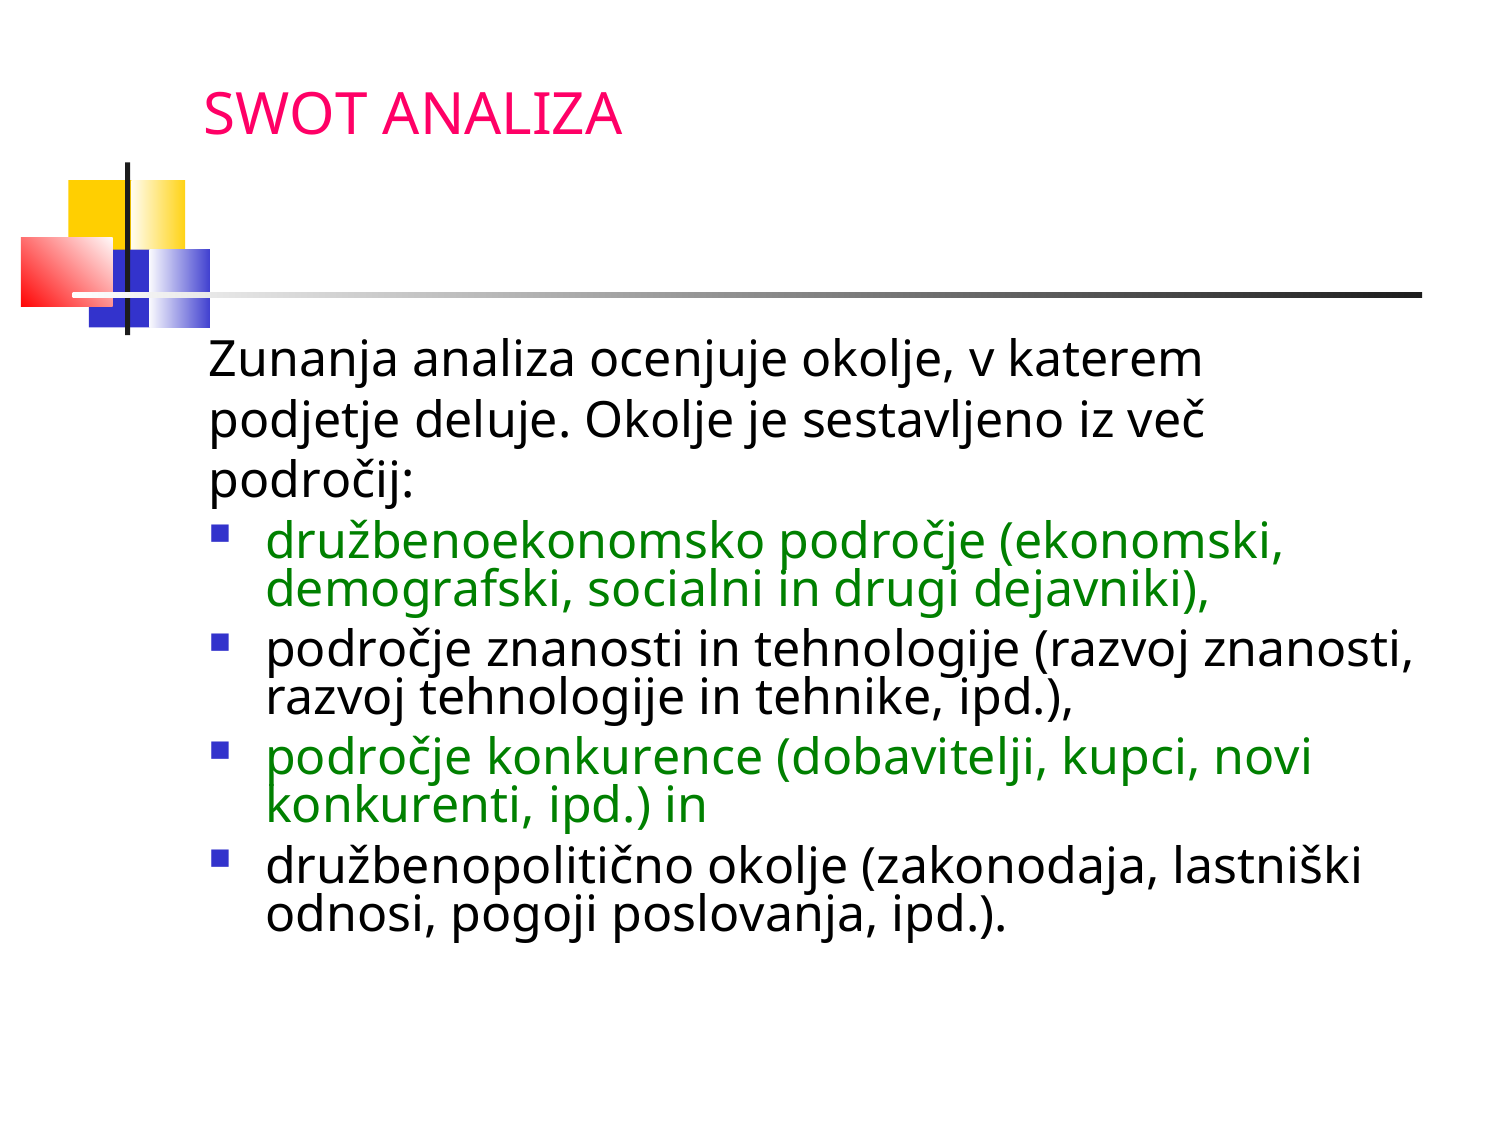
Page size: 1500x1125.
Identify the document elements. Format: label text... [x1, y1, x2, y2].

title SWOT ANALIZA [188, 35, 1468, 154]
list Zunanja analiza ocenjuje okolje, v katerem podjetje deluje. Okolje je sestavljeno iz več področij: družbenoekonomsko področje (ekonomski, demografski, socialni in drugi dejavniki), področje znanosti in tehnologije (razvoj znanosti, razvoj tehnologije in tehnike, ipd.), področje konkurence (dobavitelji, kupci, novi konkurenti, ipd.) in družbenopolitično okolje (zakonodaja, lastniški odnosi, pogoji poslovanja, ipd.). [193, 331, 1469, 1007]
